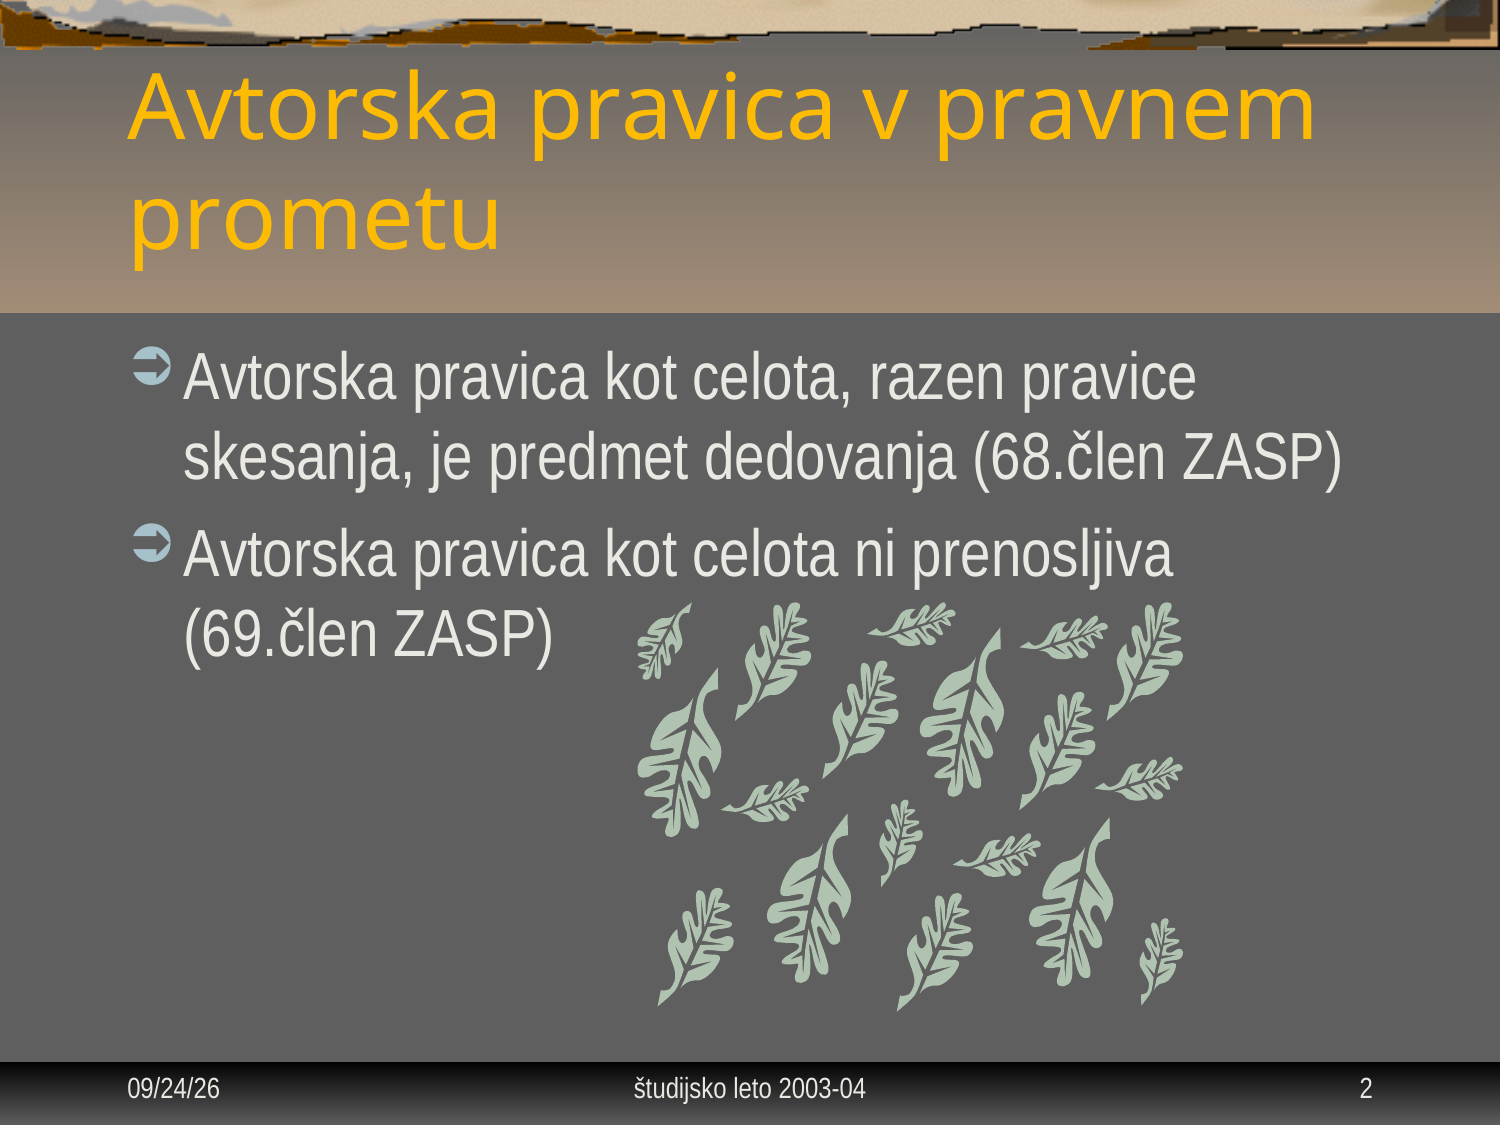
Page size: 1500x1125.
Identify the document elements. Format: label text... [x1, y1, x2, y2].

title Avtorska pravica v pravnem prometu [112, 39, 1388, 275]
text_box 11/05/14 [112, 1037, 426, 1113]
picture [637, 600, 1187, 1016]
text_box študijsko leto 2003-04 [512, 1037, 988, 1113]
picture [0, 0, 1500, 50]
list Avtorska pravica kot celota, razen pravice skesanja, je predmet dedovanja (68.člen ZASP) Avtorska pravica kot celota ni prenosljiva (69.člen ZASP) [112, 324, 1388, 1001]
text_box <number> [1074, 1037, 1388, 1113]
